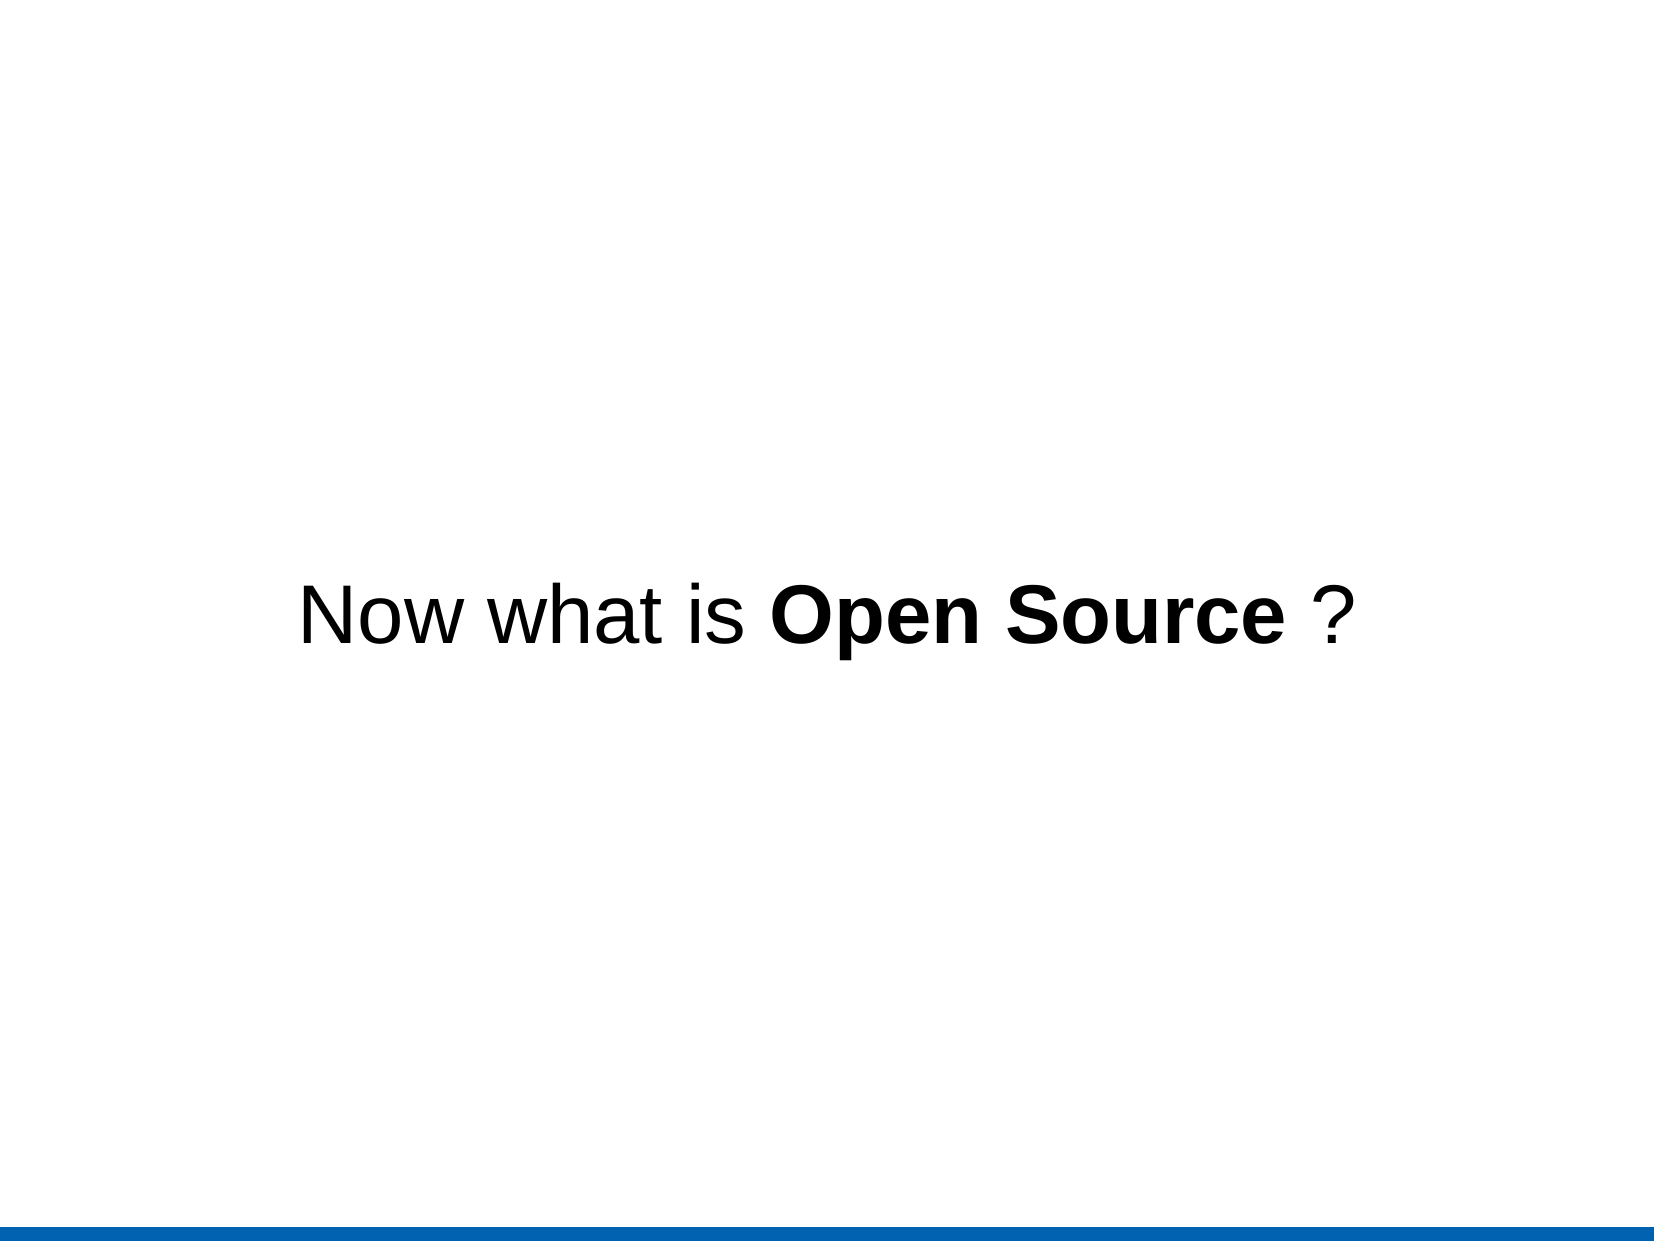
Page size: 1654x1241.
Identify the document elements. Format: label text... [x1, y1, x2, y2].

subtitle Now what is Open Source ? [121, 112, 1534, 1117]
